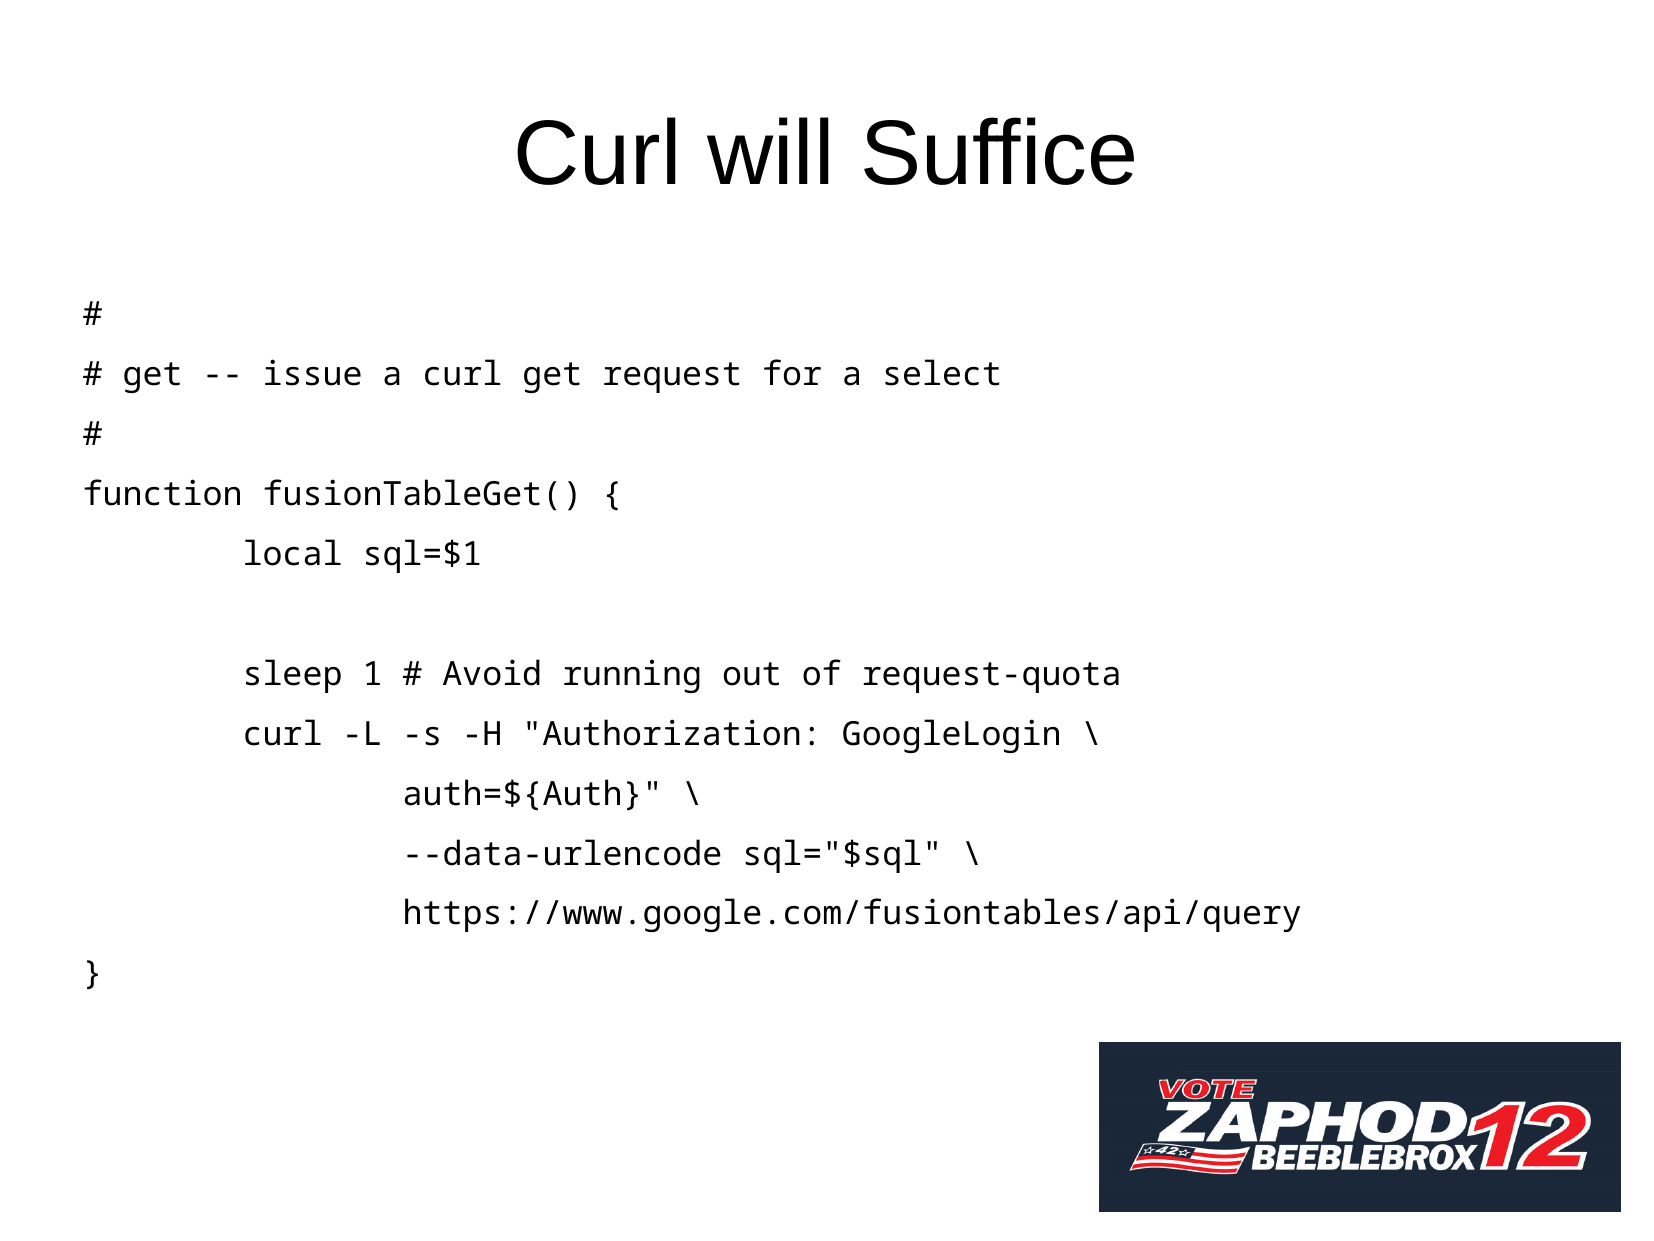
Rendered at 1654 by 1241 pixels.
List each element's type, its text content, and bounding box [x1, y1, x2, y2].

title Curl will Suffice [82, 49, 1571, 257]
picture [1099, 1042, 1621, 1212]
list # # get -- issue a curl get request for a select # function fusionTableGet() { local sql=$1 sleep 1 # Avoid running out of request-quota curl -L -s -H "Authorization: GoogleLogin \ auth=${Auth}" \ --data-urlencode sql="$sql" \ https://www.google.com/fusiontables/api/query } [82, 290, 1571, 1010]
